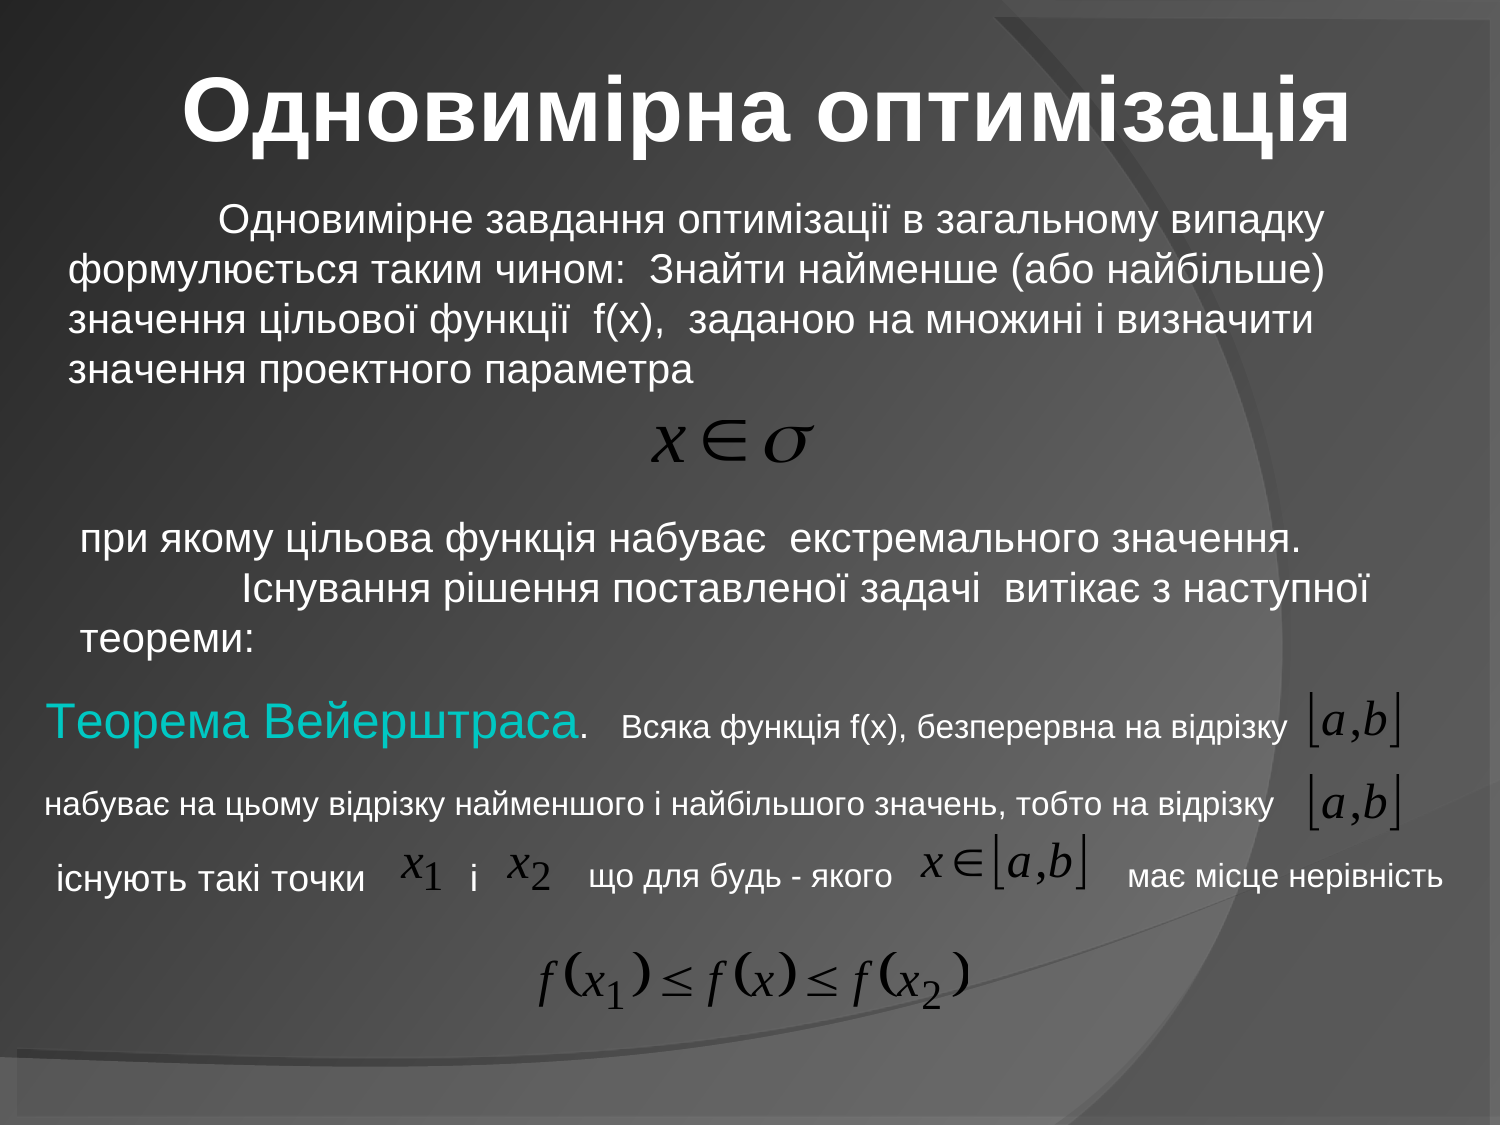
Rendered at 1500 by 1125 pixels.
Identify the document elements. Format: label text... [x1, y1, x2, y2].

chart [501, 834, 557, 896]
text_box і [454, 846, 493, 907]
chart [643, 420, 821, 472]
text_box набуває на цьому відрізку найменшого і найбільшого значень, тобто на відрізку [29, 774, 1305, 831]
chart [395, 834, 445, 896]
text_box Теорема Вейерштраса. Всяка функція f(x), безперервна на відрізку [30, 680, 1304, 757]
text_box при якому цільова функція набуває екстремального значення. Існування рішення поставленої задачі витікає з наступної теореми: [64, 503, 1400, 669]
text_box Одновимірна оптимізація [112, 42, 1424, 169]
chart [1305, 774, 1404, 833]
text_box існують такі точки [41, 846, 382, 907]
text_box має місце нерівність [1112, 846, 1500, 902]
chart [525, 952, 968, 1014]
chart [1305, 692, 1404, 751]
text_box що для будь - якого [573, 846, 909, 902]
text_box Одновимірне завдання оптимізації в загальному випадку формулюється таким чином: Знайти найменше (або найбільше) значення цільової функції f(x), заданою на множині і визначити значення проектного параметра [53, 184, 1424, 401]
chart [915, 834, 1089, 892]
